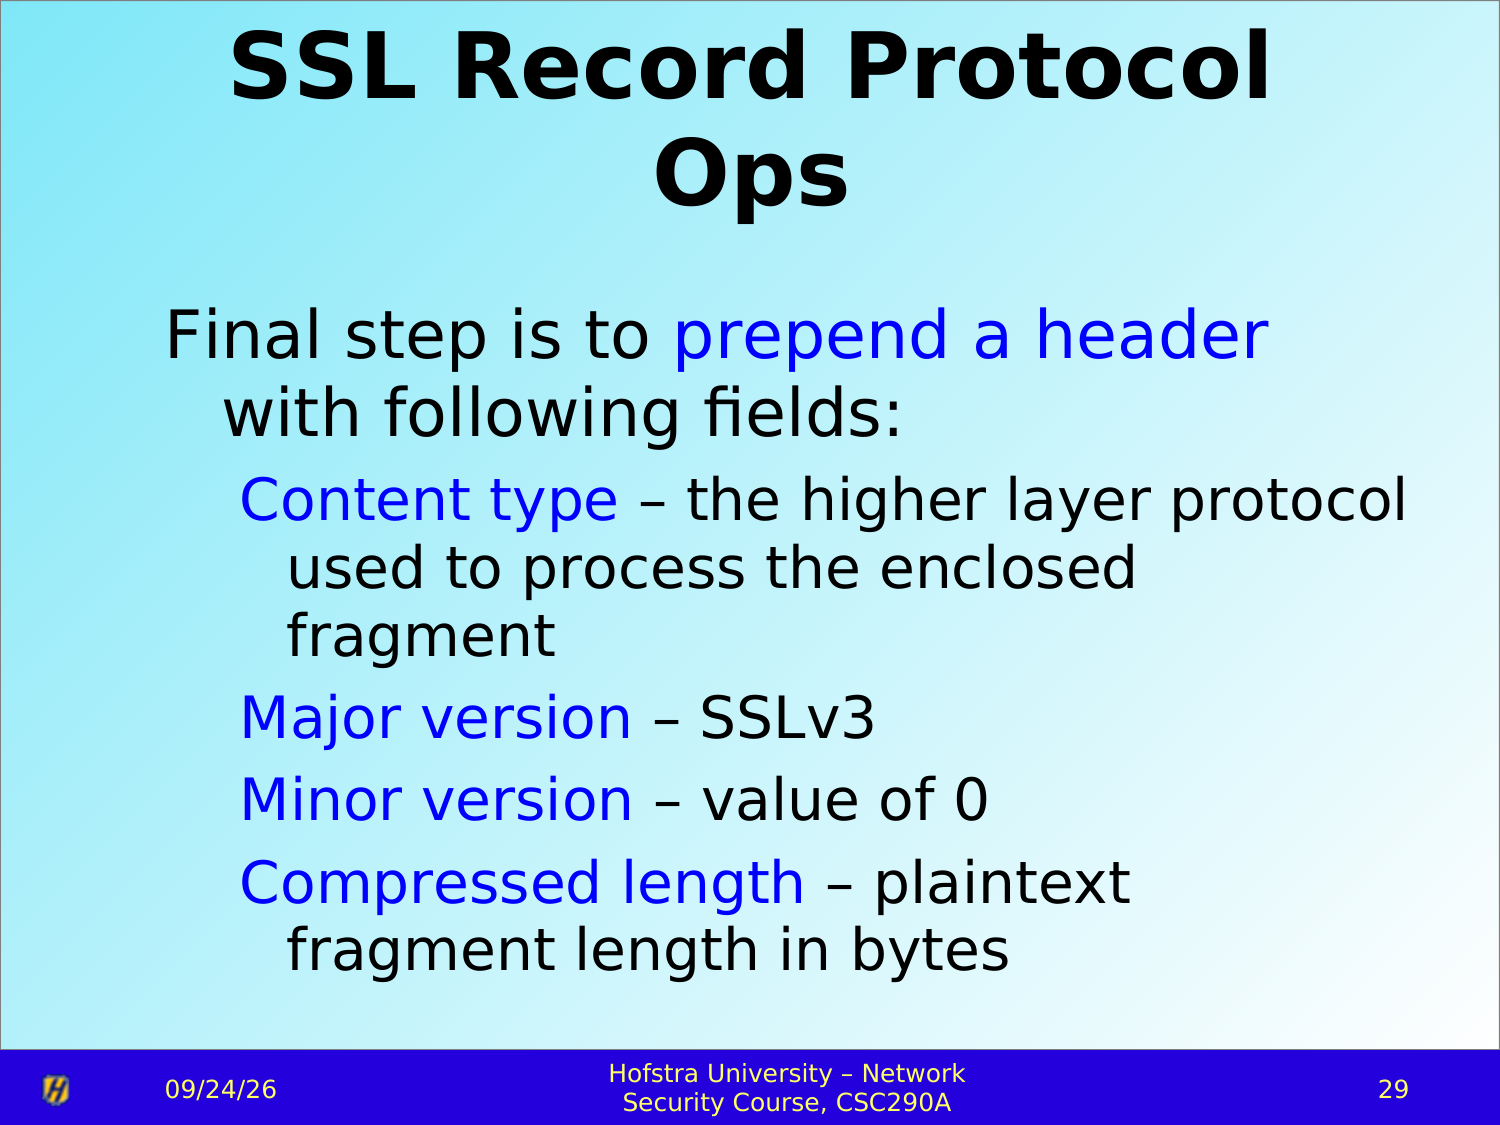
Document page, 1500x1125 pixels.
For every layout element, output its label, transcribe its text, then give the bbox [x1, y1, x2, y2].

list Final step is to prepend a header with following fields: Content type – the higher layer protocol used to process the enclosed fragment Major version – SSLv3 Minor version – value of 0 Compressed length – plaintext fragment length in bytes [150, 289, 1426, 1051]
picture [37, 1072, 76, 1110]
title SSL Record Protocol Ops [112, 5, 1391, 236]
